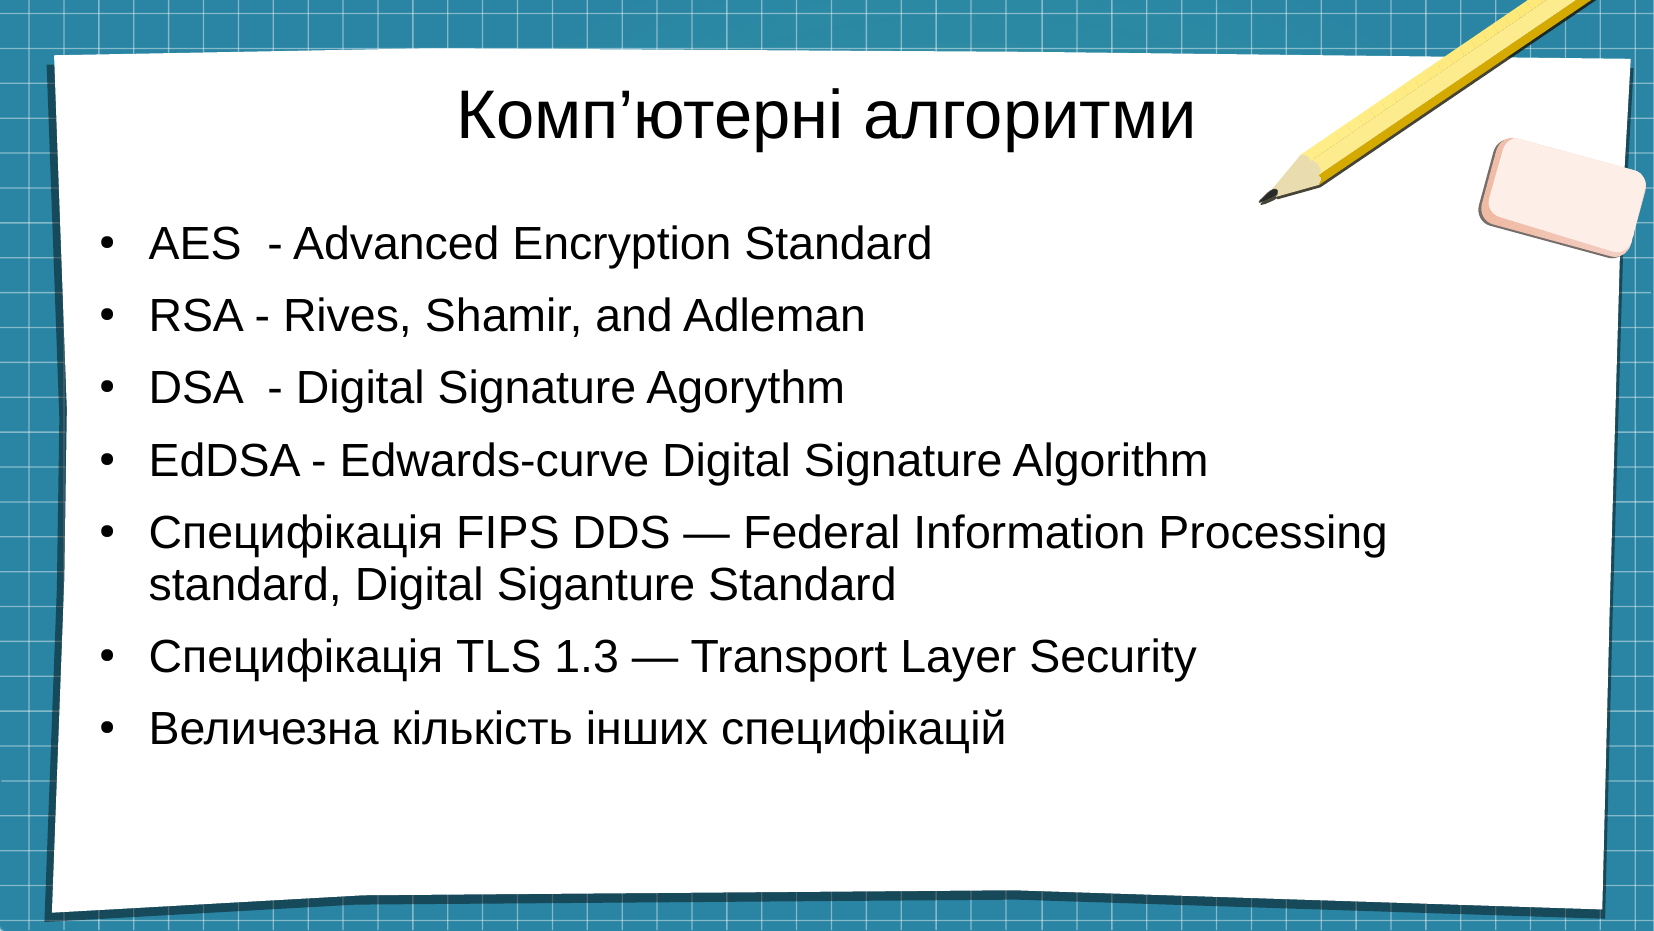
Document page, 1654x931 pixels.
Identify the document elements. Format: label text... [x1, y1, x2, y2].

list AES - Advanced Encryption Standard RSA - Rives, Shamir, and Adleman DSA - Digital Signature Agorythm EdDSA - Edwards-curve Digital Signature Algorithm Специфікація FIPS DDS — Federal Information Processing standard, Digital Siganture Standard Специфікація TLS 1.3 — Transport Layer Security Величезна кількість інших специфікацій [82, 217, 1571, 758]
title Комп’ютерні алгоритми [82, 37, 1571, 193]
